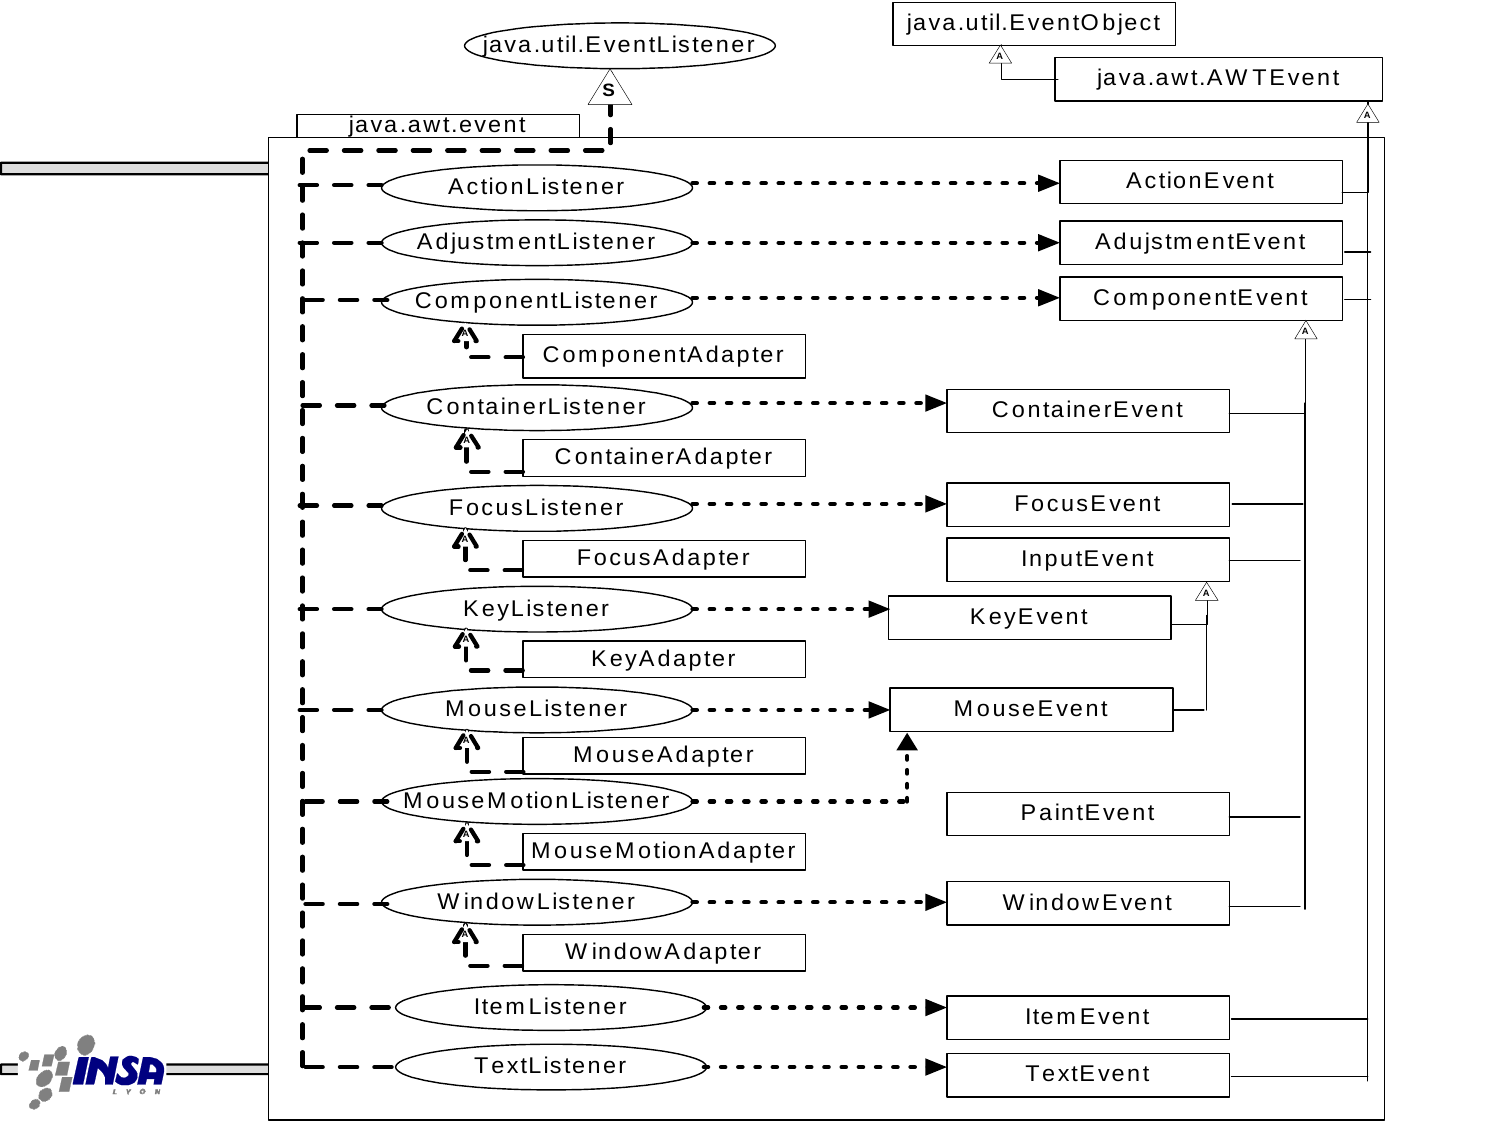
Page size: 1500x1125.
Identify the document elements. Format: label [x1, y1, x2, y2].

chart [265, 0, 1388, 1123]
